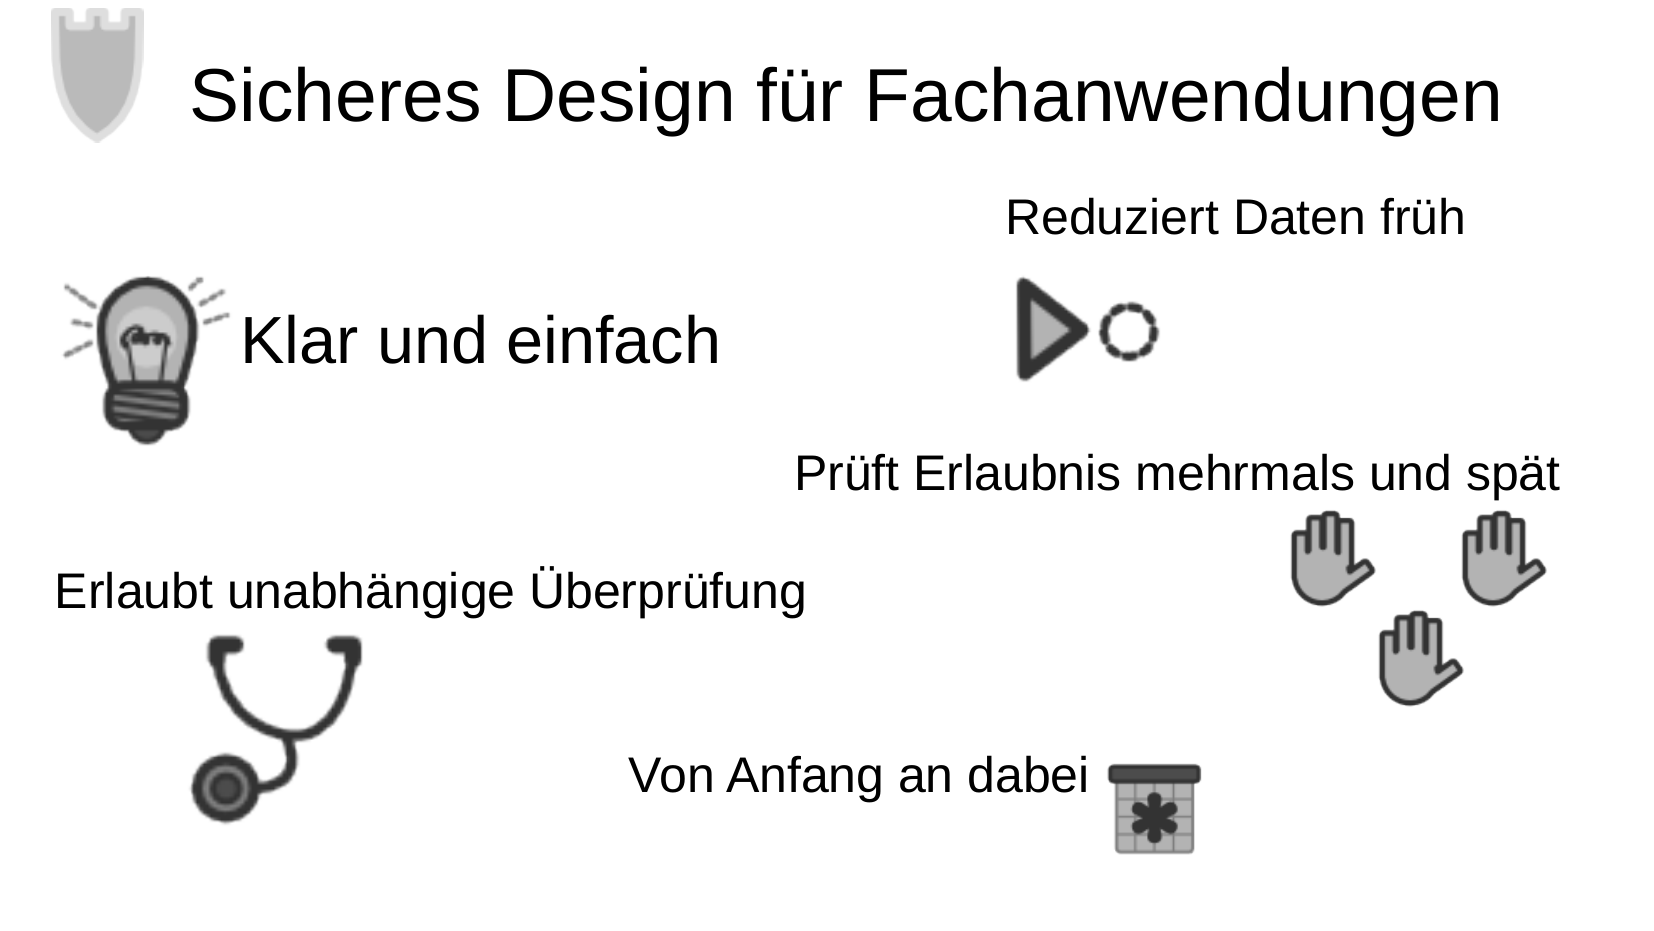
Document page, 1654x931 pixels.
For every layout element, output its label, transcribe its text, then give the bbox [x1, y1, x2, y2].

text_box Von Anfang an dabei [614, 740, 1105, 811]
picture [51, 8, 144, 143]
picture [176, 626, 384, 833]
picture [59, 272, 236, 449]
text_box Erlaubt unabhängige Überprüfung [40, 556, 823, 627]
picture [1282, 508, 1554, 709]
text_box Prüft Erlaubnis mehrmals und spät [779, 438, 1578, 509]
picture [1104, 759, 1205, 860]
text_box Reduziert Daten früh [990, 182, 1482, 254]
picture [1003, 242, 1175, 414]
text_box Sicheres Design für Fachanwendungen [175, 45, 1519, 145]
text_box Klar und einfach [236, 295, 739, 393]
